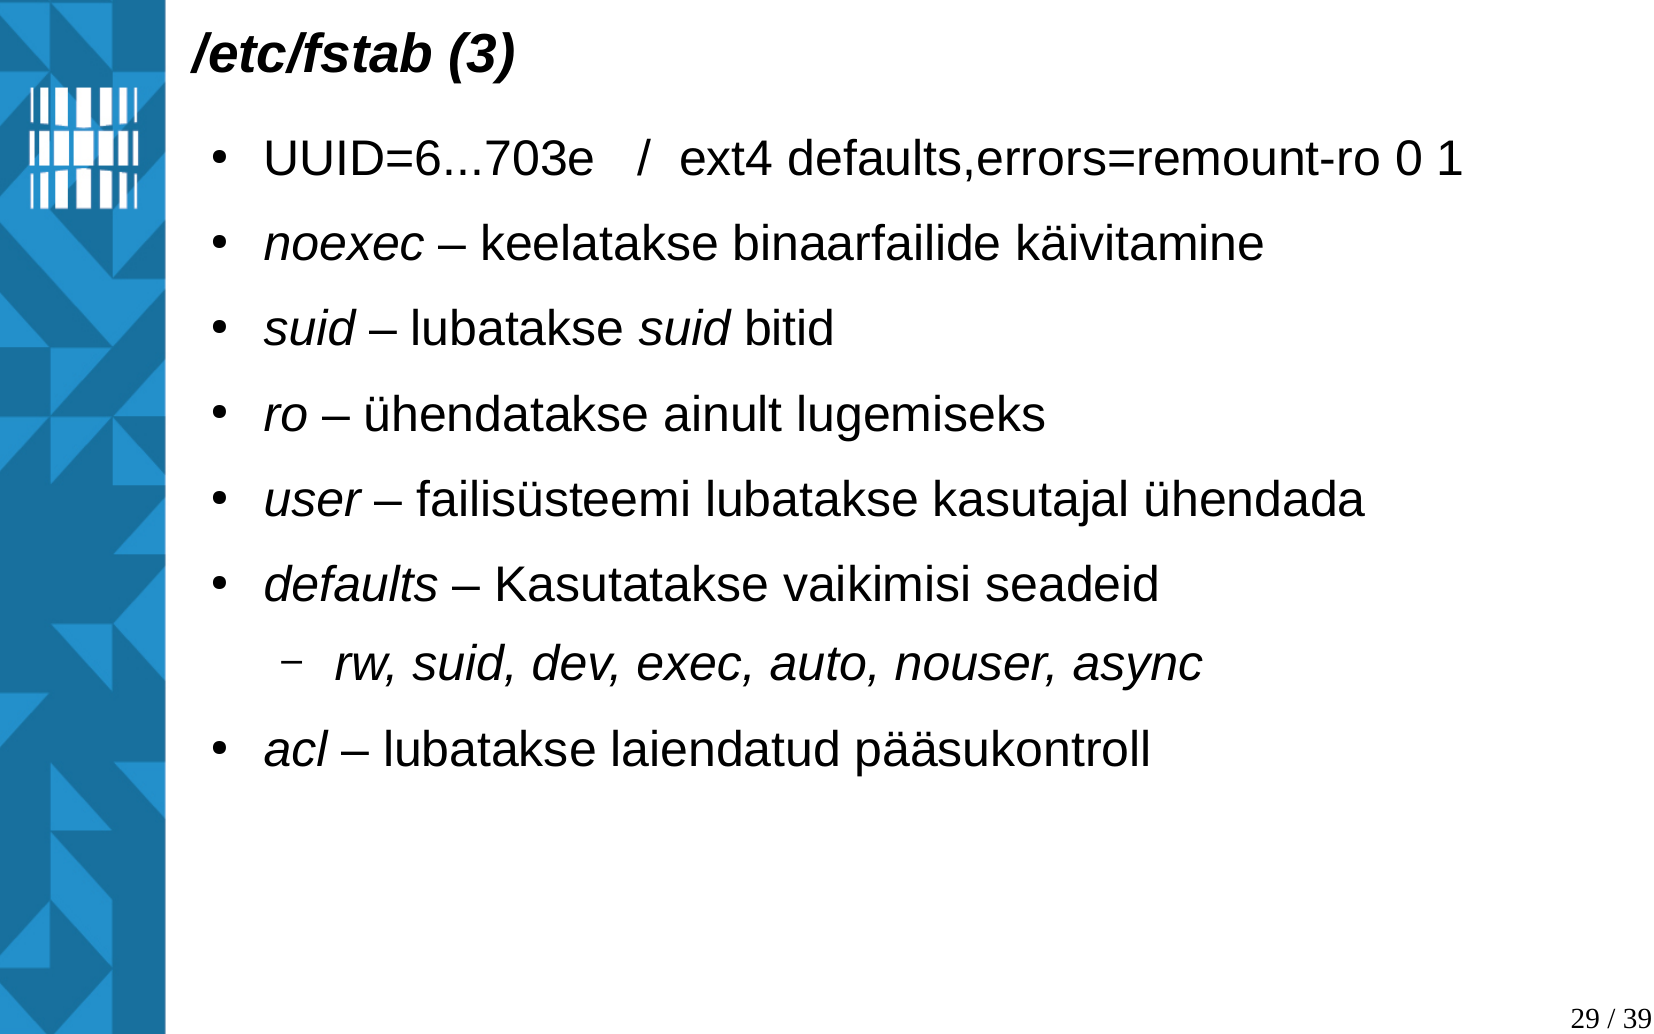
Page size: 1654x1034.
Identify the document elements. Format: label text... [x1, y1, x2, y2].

title /etc/fstab (3) [192, 1, 1595, 105]
list UUID=6...703e / ext4 defaults,errors=remount-ro 0 1 noexec – keelatakse binaarfailide käivitamine suid – lubatakse suid bitid ro – ühendatakse ainult lugemiseks user – failisüsteemi lubatakse kasutajal ühendada defaults – Kasutatakse vaikimisi seadeid rw, suid, dev, exec, auto, nouser, async acl – lubatakse laiendatud pääsukontroll [192, 129, 1625, 997]
